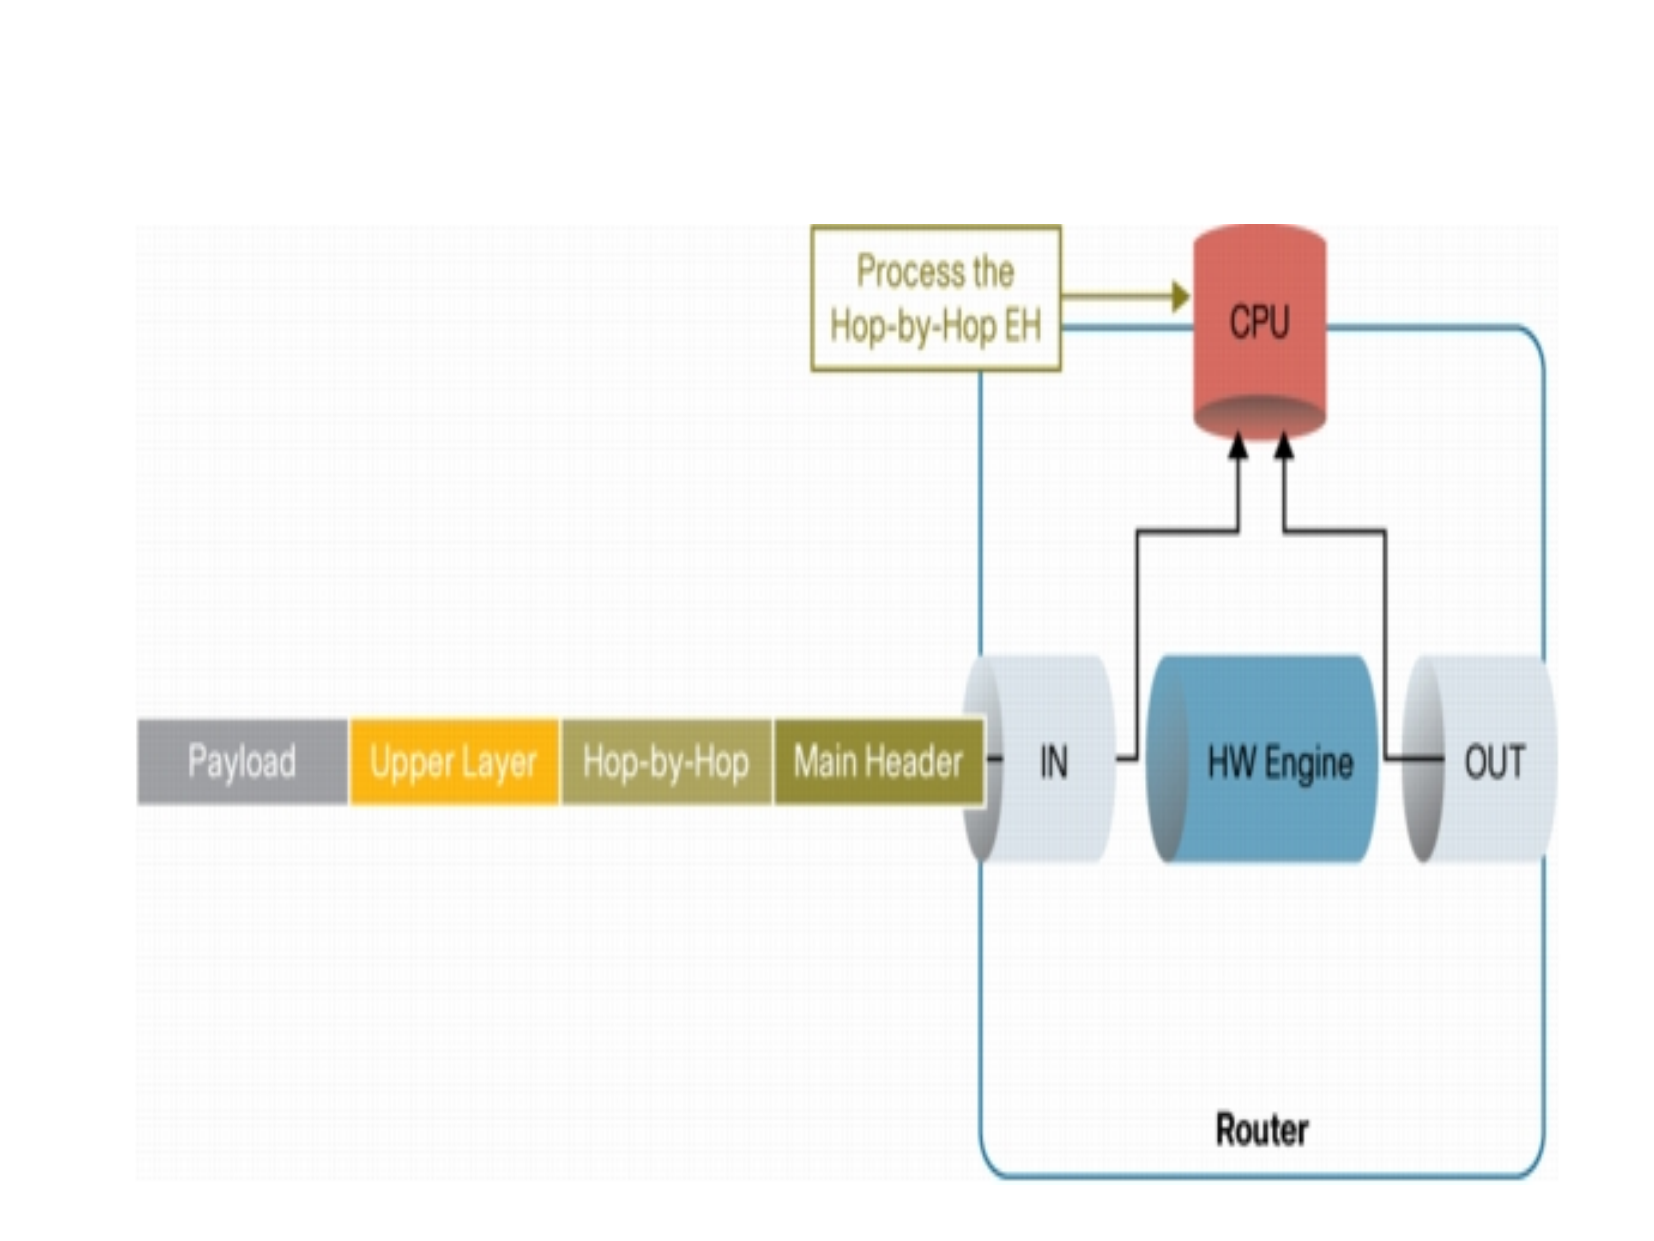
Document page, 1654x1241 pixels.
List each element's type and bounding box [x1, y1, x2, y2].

picture [135, 224, 1561, 1186]
